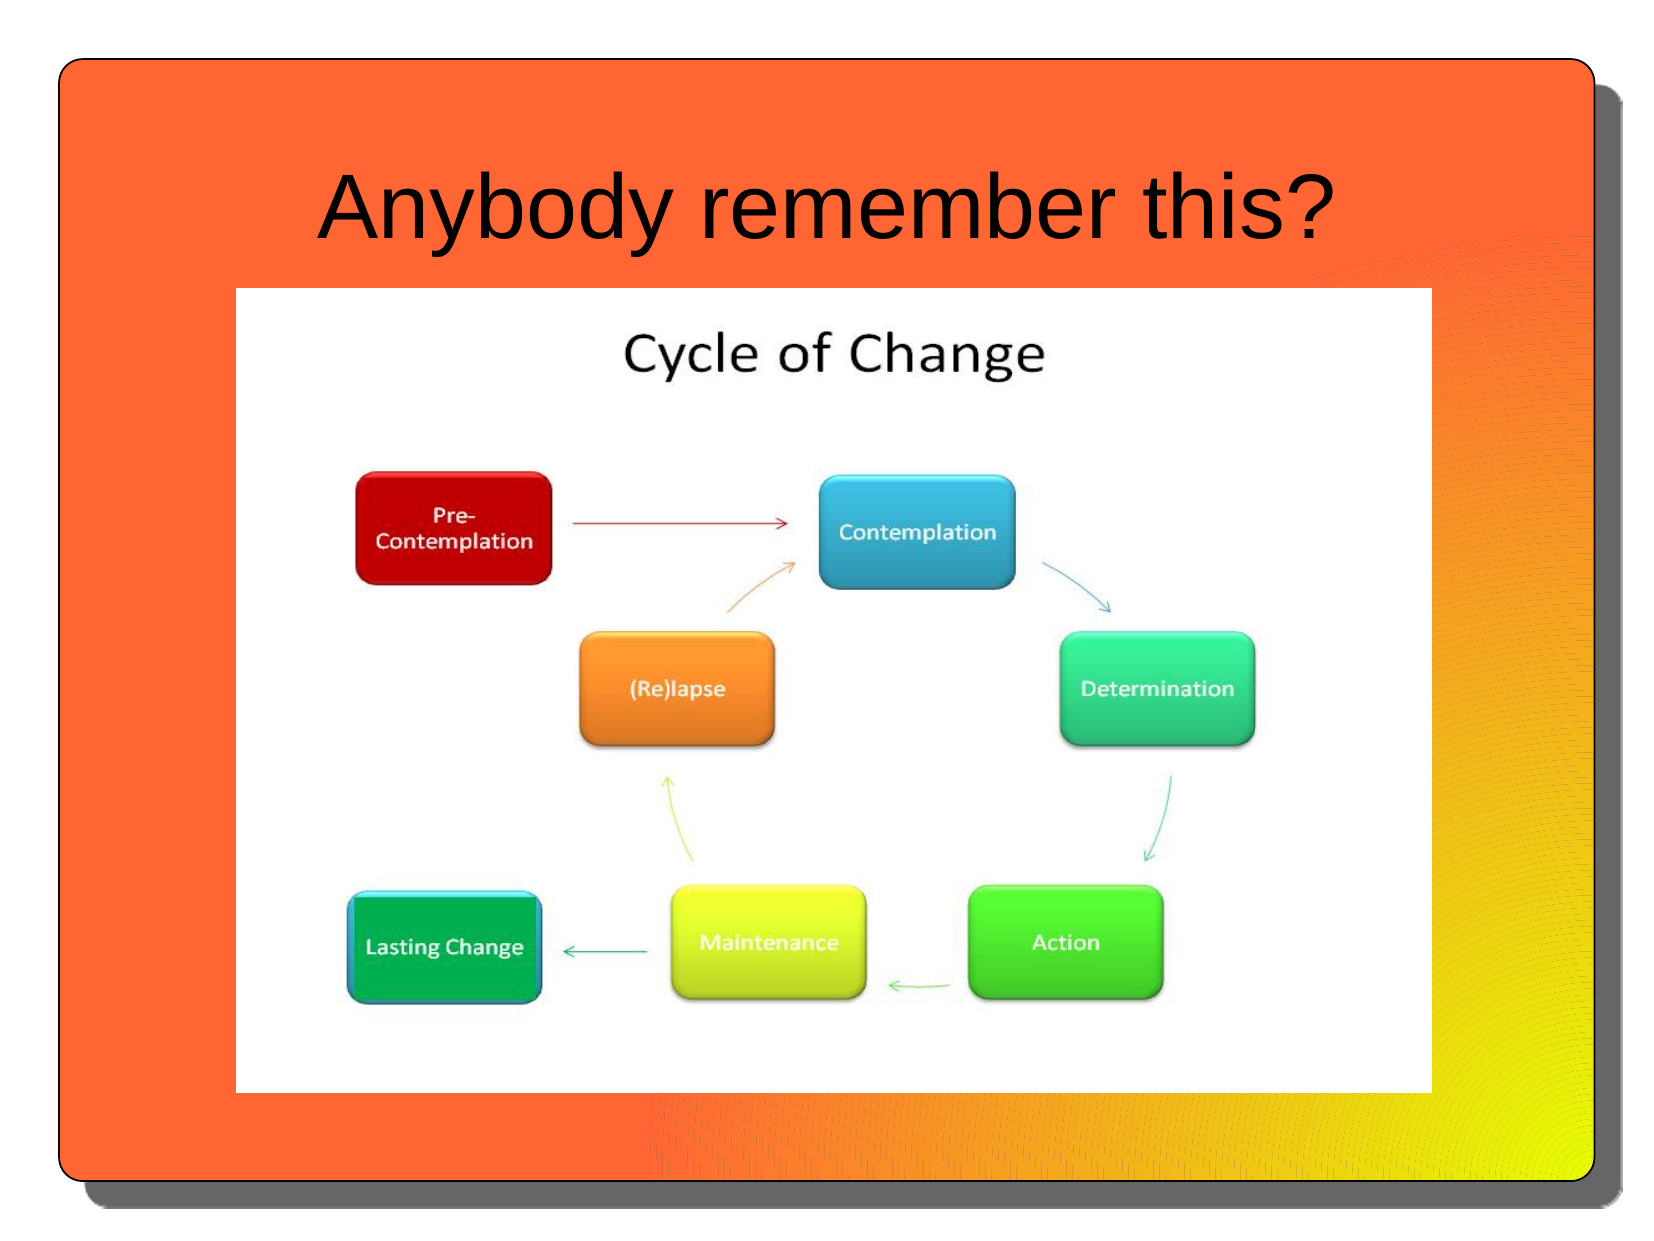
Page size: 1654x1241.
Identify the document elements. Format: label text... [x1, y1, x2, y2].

title Anybody remember this? [121, 110, 1534, 303]
chart [121, 344, 1534, 1127]
picture [236, 288, 1432, 1093]
